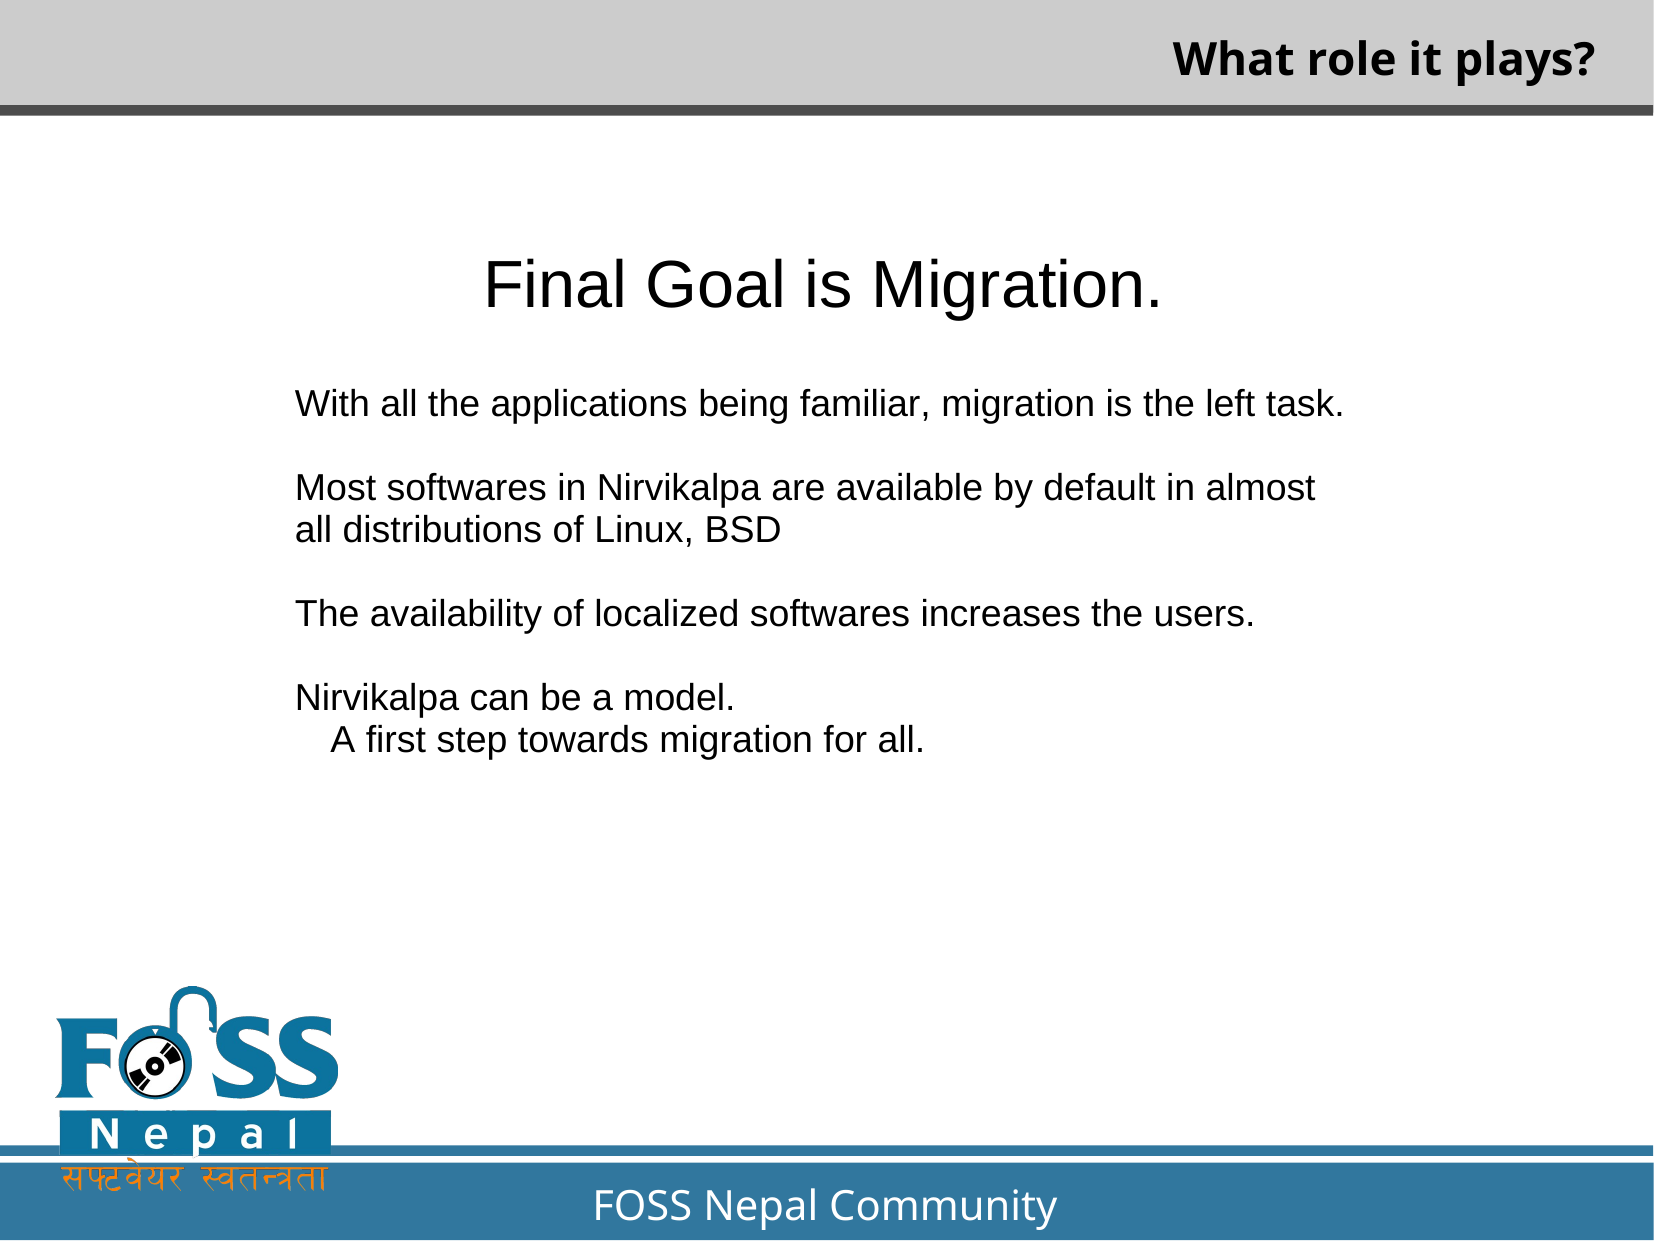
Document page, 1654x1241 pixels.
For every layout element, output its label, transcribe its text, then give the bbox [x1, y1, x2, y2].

text_box What role it plays? [37, 19, 1611, 88]
text_box With all the applications being familiar, migration is the left task. Most softwares in Nirvikalpa are available by default in almost all distributions of Linux, BSD The availability of localized softwares increases the users. Nirvikalpa can be a model. A first step towards migration for all. [280, 375, 1368, 855]
picture [55, 986, 338, 1191]
picture [197, 986, 338, 1085]
text_box Final Goal is Migration. [468, 239, 1180, 338]
